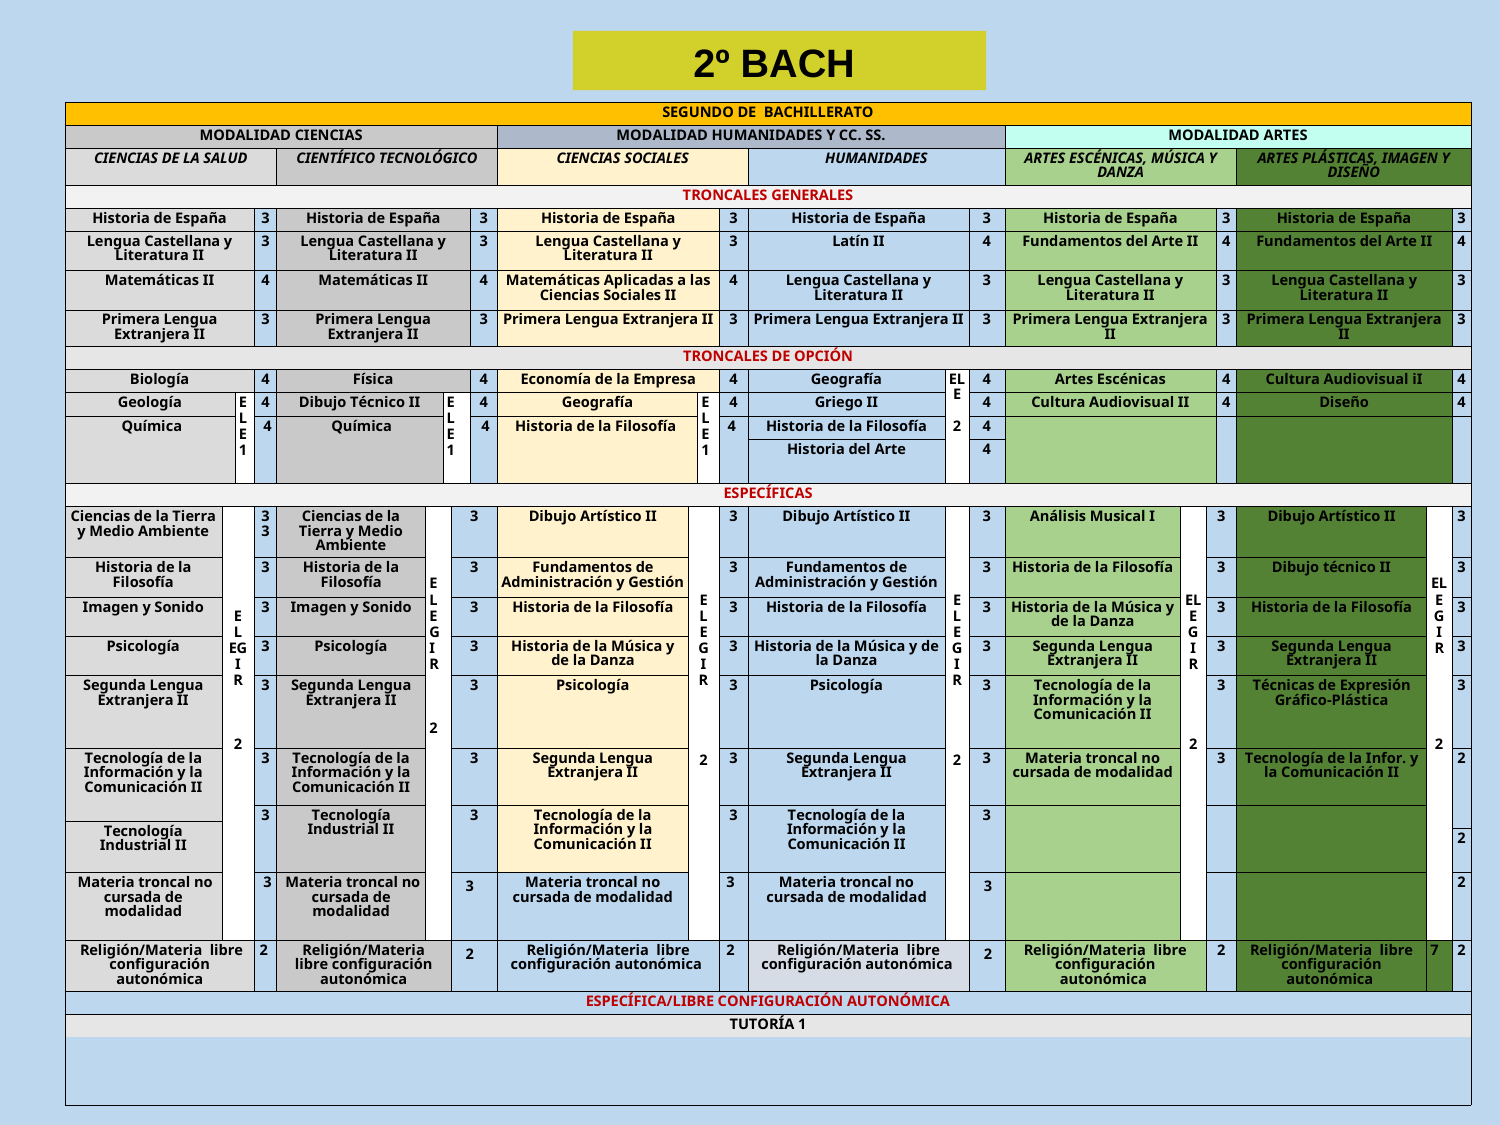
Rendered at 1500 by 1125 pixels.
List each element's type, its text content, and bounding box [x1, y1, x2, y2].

table_cell ARTES ESCÉNICAS, MÚSICA Y DANZA [1006, 149, 1236, 185]
table_cell 4 [970, 393, 1005, 416]
table_cell ELEG I R 2 [1181, 507, 1206, 940]
table_cell 3 [970, 311, 1005, 346]
table_cell 3 [255, 806, 276, 872]
table_cell E L E G I R 2 [946, 507, 969, 940]
table_cell 4 [471, 370, 497, 392]
table_cell Psicología [749, 676, 945, 748]
table_cell 3 [452, 558, 497, 597]
table_cell Geología [66, 393, 235, 416]
table_cell Química [277, 417, 443, 483]
table_cell [1453, 417, 1471, 483]
table_cell TRONCALES GENERALES [66, 186, 1471, 208]
table_cell TUTORÍA 1 [66, 1015, 1471, 1037]
table_cell Economía de la Empresa [498, 370, 719, 392]
table_cell Historia de la Música y de la Danza [749, 637, 945, 675]
table_cell [1217, 417, 1236, 483]
table_cell Segunda Lengua Extranjera II [1006, 637, 1180, 675]
table_cell Tecnología de la Información y la Comunicación II [277, 749, 425, 805]
table_cell Historia de España [1006, 209, 1216, 231]
table_cell 3 [1453, 507, 1471, 557]
table_cell Primera Lengua Extranjera II [1006, 311, 1216, 346]
table_cell MODALIDAD CIENCIAS [66, 126, 497, 148]
table_cell 4 [471, 271, 497, 310]
table_cell Religión/Materia libre configuración autonómica [1237, 941, 1426, 991]
table_cell 4 [471, 417, 497, 483]
table_cell [1006, 417, 1216, 483]
table_cell 2 [1453, 749, 1471, 828]
table_cell 3 [720, 873, 748, 940]
table_cell 2 [255, 941, 276, 991]
table_cell Cultura Audiovisual iI [1237, 370, 1452, 392]
table_cell Historia de España [1237, 209, 1452, 231]
table_cell 3 [970, 676, 1005, 748]
table_cell Dibujo técnico II [1237, 558, 1426, 597]
table_cell 4 [970, 417, 1005, 439]
table_cell ESPECÍFICAS [66, 484, 1471, 506]
table_cell 4 [1217, 370, 1236, 392]
table_cell Psicología [277, 637, 425, 675]
table_cell Primera Lengua Extranjera II [66, 311, 254, 346]
table_cell 3 [1453, 558, 1471, 597]
table_cell 4 [720, 271, 748, 310]
table_cell ELEG I R 2 [1427, 507, 1452, 940]
table_cell Historia de la Filosofía [749, 417, 945, 439]
table_cell Tecnología de la Información y la Comunicación II [749, 806, 945, 872]
table_cell 3 [255, 873, 276, 940]
table_cell 4 [720, 417, 748, 483]
table_cell 3 [1207, 507, 1236, 557]
table_cell 2 [970, 941, 1005, 991]
table_cell Segunda Lengua Extranjera II [66, 676, 222, 748]
table_cell Historia de España [66, 209, 254, 231]
table_cell Tecnología de la Información y la Comunicación II [1006, 676, 1180, 748]
table_cell Segunda Lengua Extranjera II [1237, 637, 1426, 675]
table_cell 4 [1453, 232, 1471, 270]
table_cell 3 [1453, 209, 1471, 231]
table_cell 3 [970, 873, 1005, 940]
table_cell Primera Lengua Extranjera II [277, 311, 470, 346]
table_cell 3 [720, 598, 748, 636]
table_cell 3 [255, 749, 276, 805]
table_cell Historia de la Filosofía [749, 598, 945, 636]
table_cell 3 [255, 311, 276, 346]
table_cell 3 [720, 311, 748, 346]
table_cell 3 [720, 806, 748, 872]
table_cell 7 [1427, 941, 1452, 991]
table_cell Historia de la Filosofía [498, 417, 697, 483]
table_cell E L E G I R 2 [689, 507, 719, 940]
table_cell Segunda Lengua Extranjera II [749, 749, 945, 805]
table_cell 3 [452, 676, 497, 748]
table_cell Segunda Lengua Extranjera II [498, 749, 688, 805]
table_cell 2 [1207, 941, 1236, 991]
table_cell Imagen y Sonido [277, 598, 425, 636]
table_cell Técnicas de Expresión Gráfico-Plástica [1237, 676, 1426, 748]
table_cell 3 [1453, 637, 1471, 675]
table_cell HUMANIDADES [749, 149, 1005, 185]
table_cell 3 [970, 749, 1005, 805]
table_cell Dibujo Técnico II [277, 393, 443, 416]
table_cell ESPECÍFICA/LIBRE CONFIGURACIÓN AUTONÓMICA [66, 992, 1471, 1014]
table_cell 3 [970, 806, 1005, 872]
table_header SEGUNDO DE BACHILLERATO [66, 103, 1471, 125]
table_cell 3 [452, 749, 497, 805]
table_cell 3 [255, 637, 276, 675]
table_cell Historia de España [498, 209, 719, 231]
table_cell Geografía [498, 393, 697, 416]
table_cell Lengua Castellana y Literatura II [1237, 271, 1452, 310]
table_cell 4 [970, 370, 1005, 392]
table_cell 4 [255, 271, 276, 310]
table_cell CIENCIAS DE LA SALUD [66, 149, 276, 185]
table_cell Materia troncal no cursada de modalidad [66, 873, 222, 940]
table_cell 3 [970, 209, 1005, 231]
table_cell 3 [970, 558, 1005, 597]
table_cell Historia de España [749, 209, 969, 231]
table_cell Griego II [749, 393, 945, 416]
table_cell Tecnología de la Información y la Comunicación II [498, 806, 688, 872]
table_cell Fundamentos del Arte II [1237, 232, 1452, 270]
table_cell CIENCIAS SOCIALES [498, 149, 748, 185]
table_cell 4 [720, 370, 748, 392]
table_cell 3 [1207, 637, 1236, 675]
table_cell Materia troncal no cursada de modalidad [1006, 749, 1180, 805]
table_cell 3 [1217, 209, 1236, 231]
table_cell Fundamentos de Administración y Gestión [498, 558, 688, 597]
table_cell Lengua Castellana y Literatura II [1006, 271, 1216, 310]
table_cell Primera Lengua Extranjera II [1237, 311, 1452, 346]
table_cell CIENTÍFICO TECNOLÓGICO [277, 149, 497, 185]
table_cell Segunda Lengua Extranjera II [277, 676, 425, 748]
table_cell 3 [970, 637, 1005, 675]
table_cell 3 [1453, 311, 1471, 346]
table_cell Dibujo Artístico II [1237, 507, 1426, 557]
table_cell Imagen y Sonido [66, 598, 222, 636]
table_cell Lengua Castellana y Literatura II [66, 232, 254, 270]
table_cell 4 [970, 440, 1005, 483]
table_cell Fundamentos del Arte II [1006, 232, 1216, 270]
table_cell 4 [471, 393, 497, 416]
table_cell E L E 1 [698, 393, 719, 483]
table_cell 4 [1217, 232, 1236, 270]
table_cell Dibujo Artístico II [749, 507, 945, 557]
table_cell 3 [1207, 749, 1236, 805]
table_cell 3 [1207, 676, 1236, 748]
table_cell 3 [970, 507, 1005, 557]
table_cell [1237, 806, 1426, 872]
table_cell E L E G I R 2 [426, 507, 451, 940]
table_cell Materia troncal no cursada de modalidad [749, 873, 945, 940]
table_cell Primera Lengua Extranjera II [749, 311, 969, 346]
table_cell Lengua Castellana y Literatura II [498, 232, 719, 270]
table_cell 3 [471, 232, 497, 270]
table_cell Dibujo Artístico II [498, 507, 688, 557]
text_box 2º BACH [572, 30, 987, 91]
table_cell Historia de la Filosofía [66, 558, 222, 597]
table_cell 3 [720, 209, 748, 231]
table_cell Lengua Castellana y Literatura II [749, 271, 969, 310]
table_cell 4 [1217, 393, 1236, 416]
table_cell Análisis Musical I [1006, 507, 1180, 557]
table_cell [1207, 806, 1236, 872]
table_cell Historia de la Música y de la Danza [1006, 598, 1180, 636]
table_cell [1207, 873, 1236, 940]
table_cell Ciencias de la Tierra y Medio Ambiente [66, 507, 222, 557]
table_cell 4 [720, 393, 748, 416]
table_cell Matemáticas II [277, 271, 470, 310]
table_cell Materia troncal no cursada de modalidad [498, 873, 688, 940]
table_cell 3 [255, 232, 276, 270]
table_cell [1237, 417, 1452, 483]
table_cell E L E 1 [444, 393, 470, 483]
table_cell Tecnología de la Información y la Comunicación II [66, 749, 222, 821]
table_cell 2 [720, 941, 748, 991]
table_cell [1237, 873, 1426, 940]
table_cell Historia de la Música y de la Danza [498, 637, 688, 675]
table_cell 3 [452, 873, 497, 940]
table_cell 3 [720, 676, 748, 748]
table_cell E L EG I R 2 [223, 507, 254, 940]
table_cell [1006, 806, 1180, 872]
table_cell ELE 2 [946, 370, 969, 483]
table_cell 3 [452, 507, 497, 557]
table_cell Psicología [498, 676, 688, 748]
table_cell Latín II [749, 232, 969, 270]
table_cell Artes Escénicas [1006, 370, 1216, 392]
table_cell Fundamentos de Administración y Gestión [749, 558, 945, 597]
table_cell 3 [1453, 676, 1471, 748]
table_cell E L E 1 [236, 393, 254, 483]
table_cell 3 [720, 558, 748, 597]
table_cell 2 [1453, 941, 1471, 991]
table_cell 4 [1453, 393, 1471, 416]
table_cell Historia de la Filosofía [498, 598, 688, 636]
table_cell 3 [970, 271, 1005, 310]
table_cell Diseño [1237, 393, 1452, 416]
table_cell 3 [255, 209, 276, 231]
table_cell 3 [1207, 558, 1236, 597]
table_cell 3 [471, 311, 497, 346]
table_cell Religión/Materia libre configuración autonómica [498, 941, 719, 991]
table_cell 3 [720, 507, 748, 557]
table_cell Tecnología Industrial II [277, 806, 425, 872]
table_cell 3 [970, 598, 1005, 636]
table_cell Historia de la Filosofía [1237, 598, 1426, 636]
table_cell Cultura Audiovisual II [1006, 393, 1216, 416]
table_cell TRONCALES DE OPCIÓN [66, 347, 1471, 369]
table_cell Primera Lengua Extranjera II [498, 311, 719, 346]
table_cell Materia troncal no cursada de modalidad [277, 873, 425, 940]
table_cell Biología [66, 370, 254, 392]
table_cell 2 [1453, 873, 1471, 940]
table_cell Ciencias de la Tierra y Medio Ambiente [277, 507, 425, 557]
table_cell 3 [1453, 598, 1471, 636]
table_cell ARTES PLÁSTICAS, IMAGEN Y DISEÑO [1237, 149, 1471, 185]
table_cell 4 [970, 232, 1005, 270]
table_cell Tecnología Industrial II [66, 822, 222, 872]
table_cell Matemáticas II [66, 271, 254, 310]
table_cell 3 [1217, 311, 1236, 346]
table_cell 4 [255, 393, 276, 416]
table_cell Lengua Castellana y Literatura II [277, 232, 470, 270]
table_cell 3 [452, 806, 497, 872]
table_cell Historia de la Filosofía [1006, 558, 1180, 597]
table_cell Religión/Materia libre configuración autonómica [66, 941, 254, 991]
table_cell [66, 1037, 1471, 1105]
table_cell Religión/Materia libre configuración autonómica [1006, 941, 1206, 991]
table_cell 3 [452, 598, 497, 636]
table_cell 3 [255, 676, 276, 748]
table_cell Historia de España [277, 209, 470, 231]
table_cell Física [277, 370, 470, 392]
table_cell Psicología [66, 637, 222, 675]
table_cell 2 [1453, 829, 1471, 872]
table_cell 3 [1453, 271, 1471, 310]
table_cell 3 [1207, 598, 1236, 636]
table_cell Química [66, 417, 235, 483]
table_cell 3 [255, 558, 276, 597]
table_cell MODALIDAD HUMANIDADES Y CC. SS. [498, 126, 1005, 148]
table_cell 3 [471, 209, 497, 231]
table_cell 3 [720, 637, 748, 675]
table_cell 3 [720, 749, 748, 805]
table_cell 4 [1453, 370, 1471, 392]
table_cell 2 [452, 941, 497, 991]
table_cell Historia del Arte [749, 440, 945, 483]
table_cell Tecnología de la Infor. y la Comunicación II [1237, 749, 1426, 805]
table_cell Religión/Materia libre configuración autonómica [749, 941, 969, 991]
table_cell 3 [452, 637, 497, 675]
table_cell Religión/Materia libre configuración autonómica [277, 941, 451, 991]
table_cell MODALIDAD ARTES [1006, 126, 1471, 148]
table_cell 3 [1217, 271, 1236, 310]
table_cell Historia de la Filosofía [277, 558, 425, 597]
table_cell Geografía [749, 370, 945, 392]
table_cell 33 [255, 507, 276, 557]
table_cell 4 [255, 417, 276, 483]
table_cell 3 [720, 232, 748, 270]
table_cell 3 [255, 598, 276, 636]
table_cell [1006, 873, 1180, 940]
table_cell Matemáticas Aplicadas a las Ciencias Sociales II [498, 271, 719, 310]
table_cell 4 [255, 370, 276, 392]
